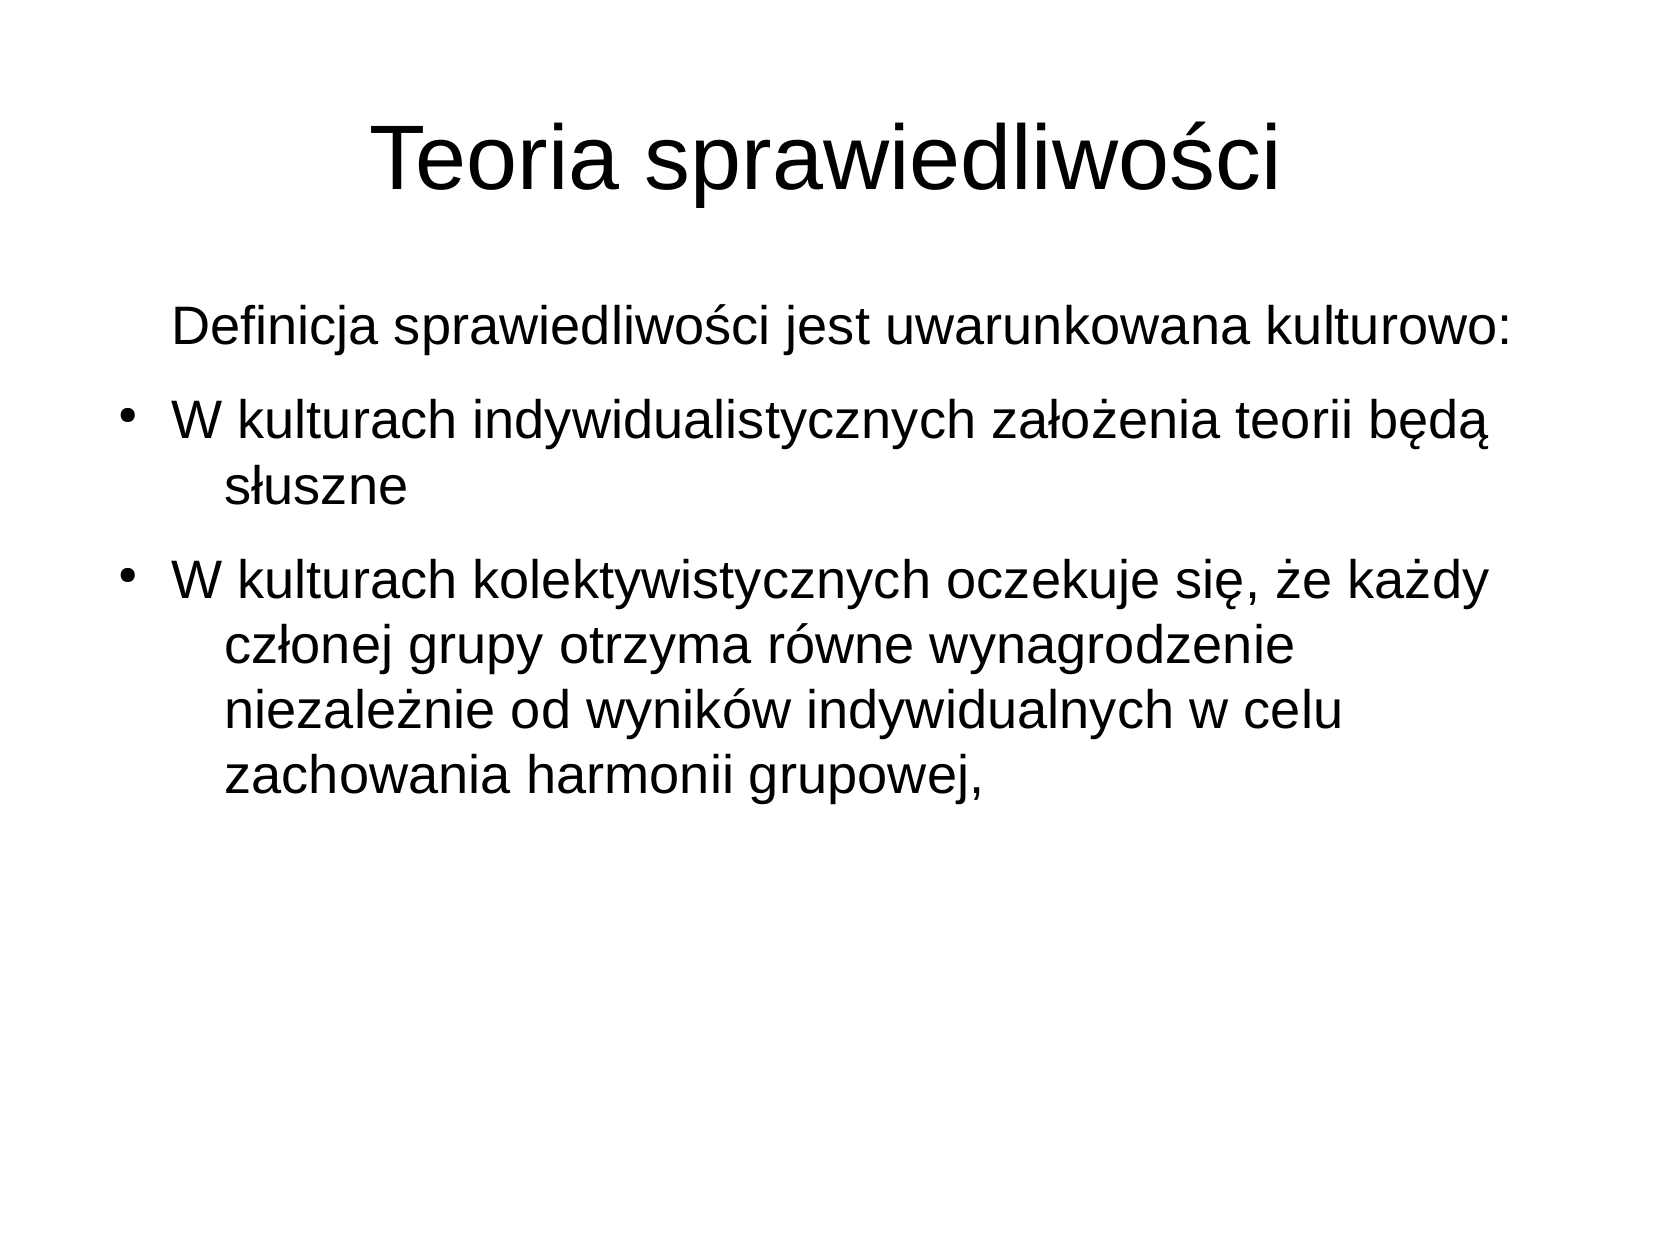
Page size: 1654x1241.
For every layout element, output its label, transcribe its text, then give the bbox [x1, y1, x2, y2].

title Teoria sprawiedliwości [82, 49, 1571, 257]
list Definicja sprawiedliwości jest uwarunkowana kulturowo: W kulturach indywidualistycznych założenia teorii będą słuszne W kulturach kolektywistycznych oczekuje się, że każdy członej grupy otrzyma równe wynagrodzenie niezależnie od wyników indywidualnych w celu zachowania harmonii grupowej, [82, 290, 1571, 1109]
